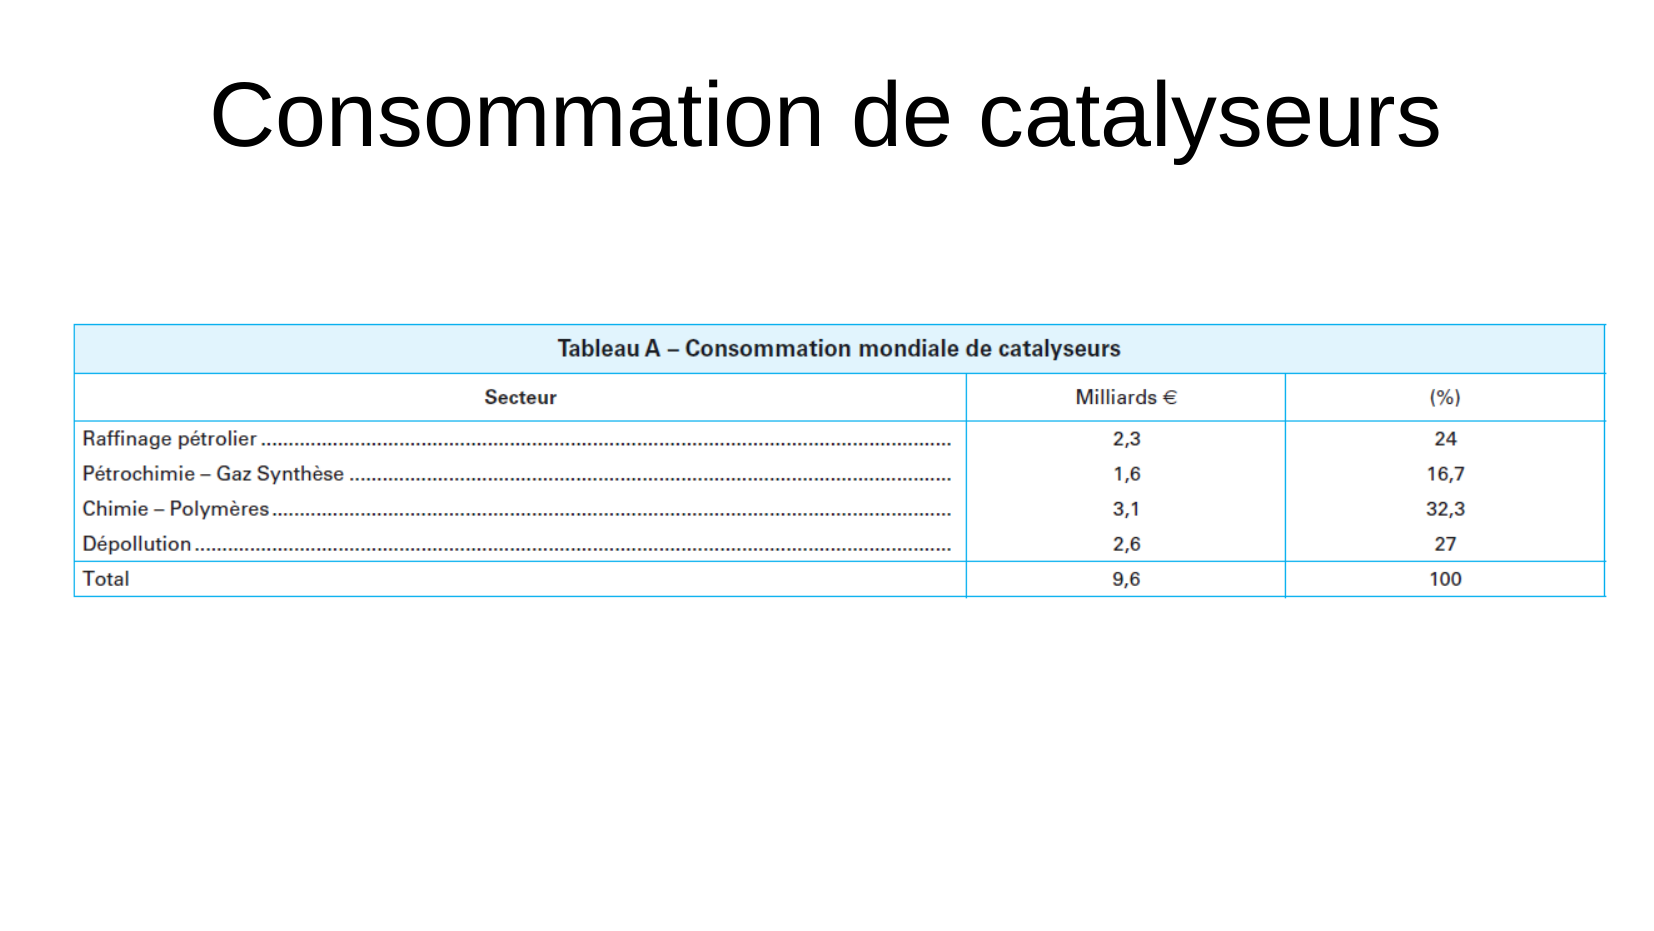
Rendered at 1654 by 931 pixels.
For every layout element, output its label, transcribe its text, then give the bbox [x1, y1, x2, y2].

picture [45, 304, 1619, 631]
title Consommation de catalyseurs [82, 37, 1571, 193]
